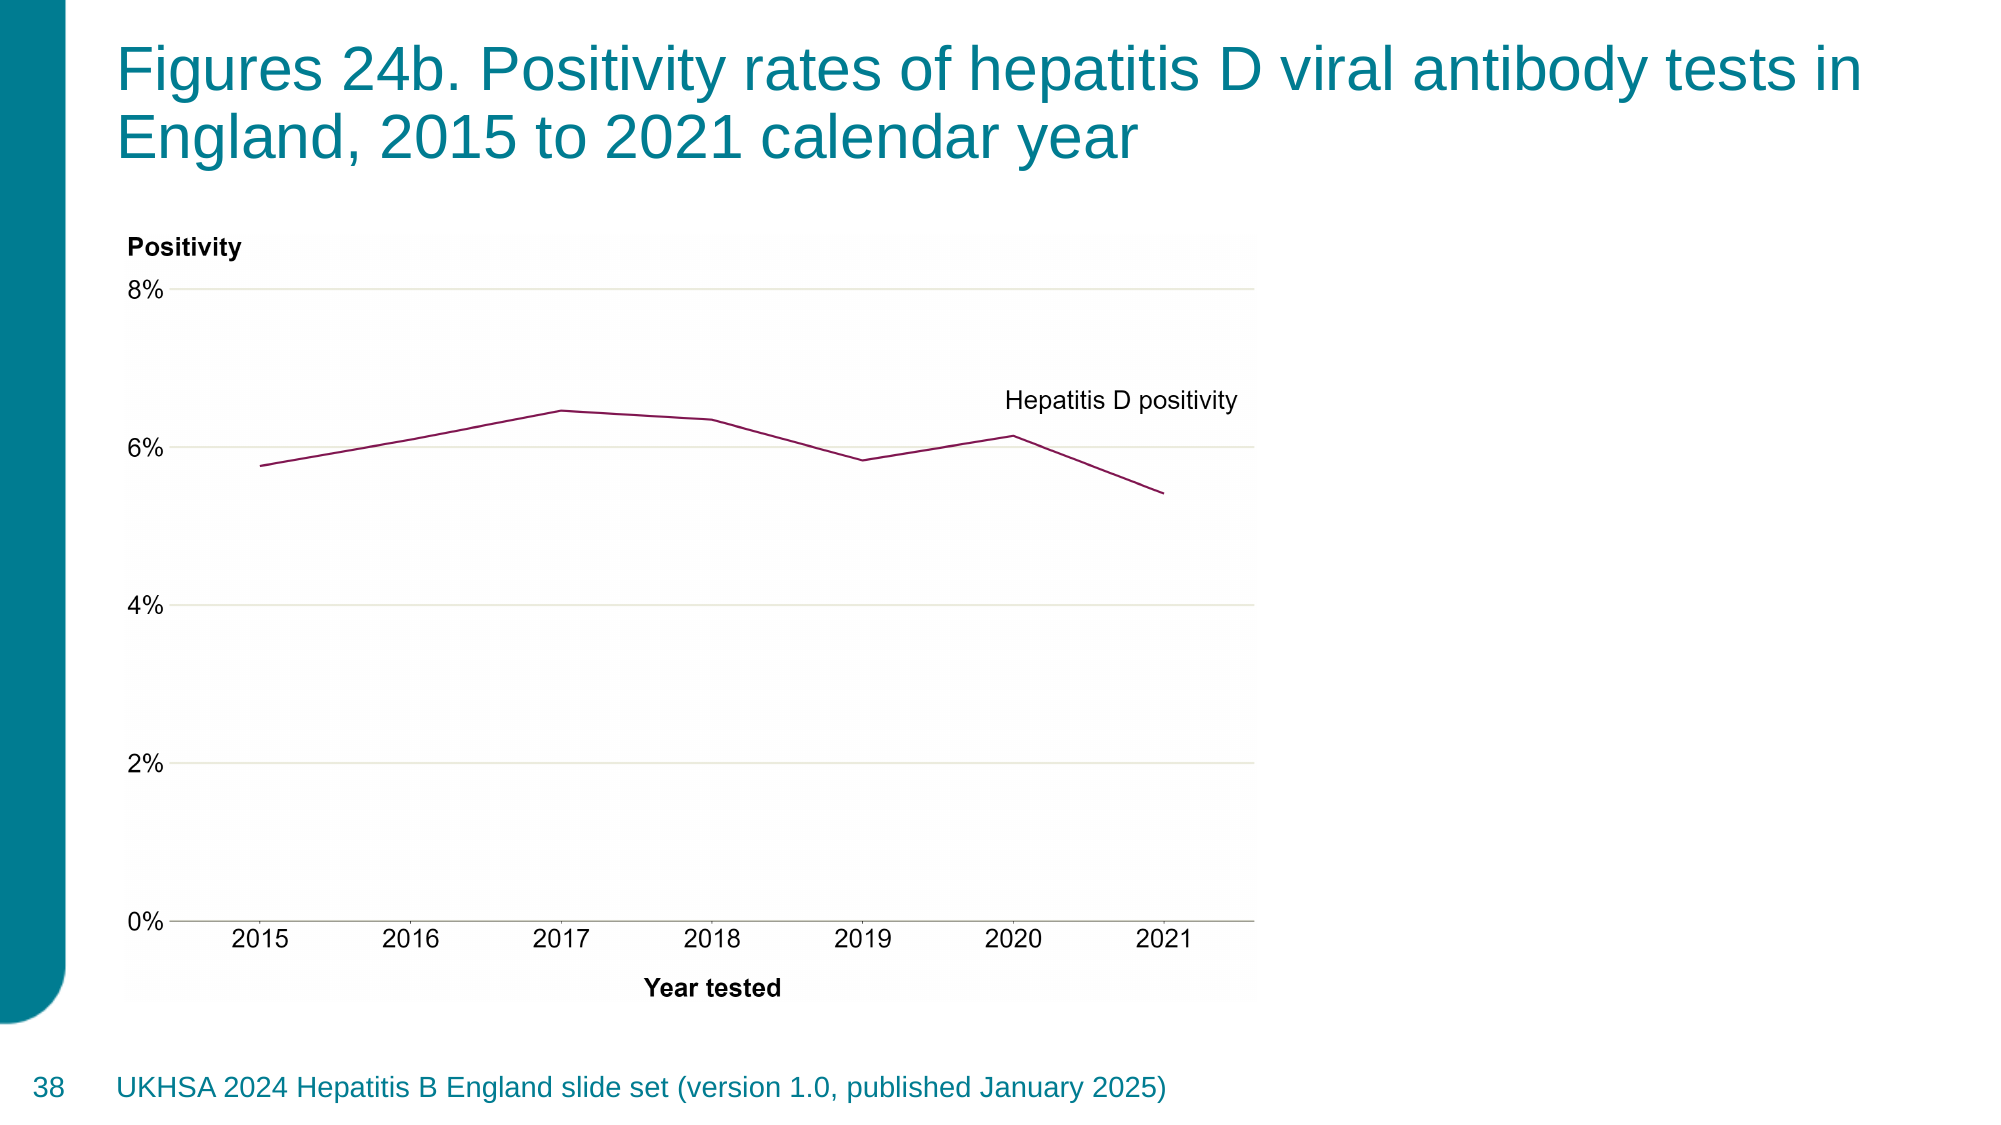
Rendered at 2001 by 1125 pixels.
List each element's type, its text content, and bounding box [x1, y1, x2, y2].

text_box [0, 1056, 98, 1117]
title Figures 24b. Positivity rates of hepatitis D viral antibody tests in England, 2015 to 2021 calendar year [101, 29, 2000, 189]
picture [124, 234, 1257, 1002]
text_box UKHSA 2024 Hepatitis B England slide set (version 1.0, published January 2025) [101, 1056, 1743, 1116]
